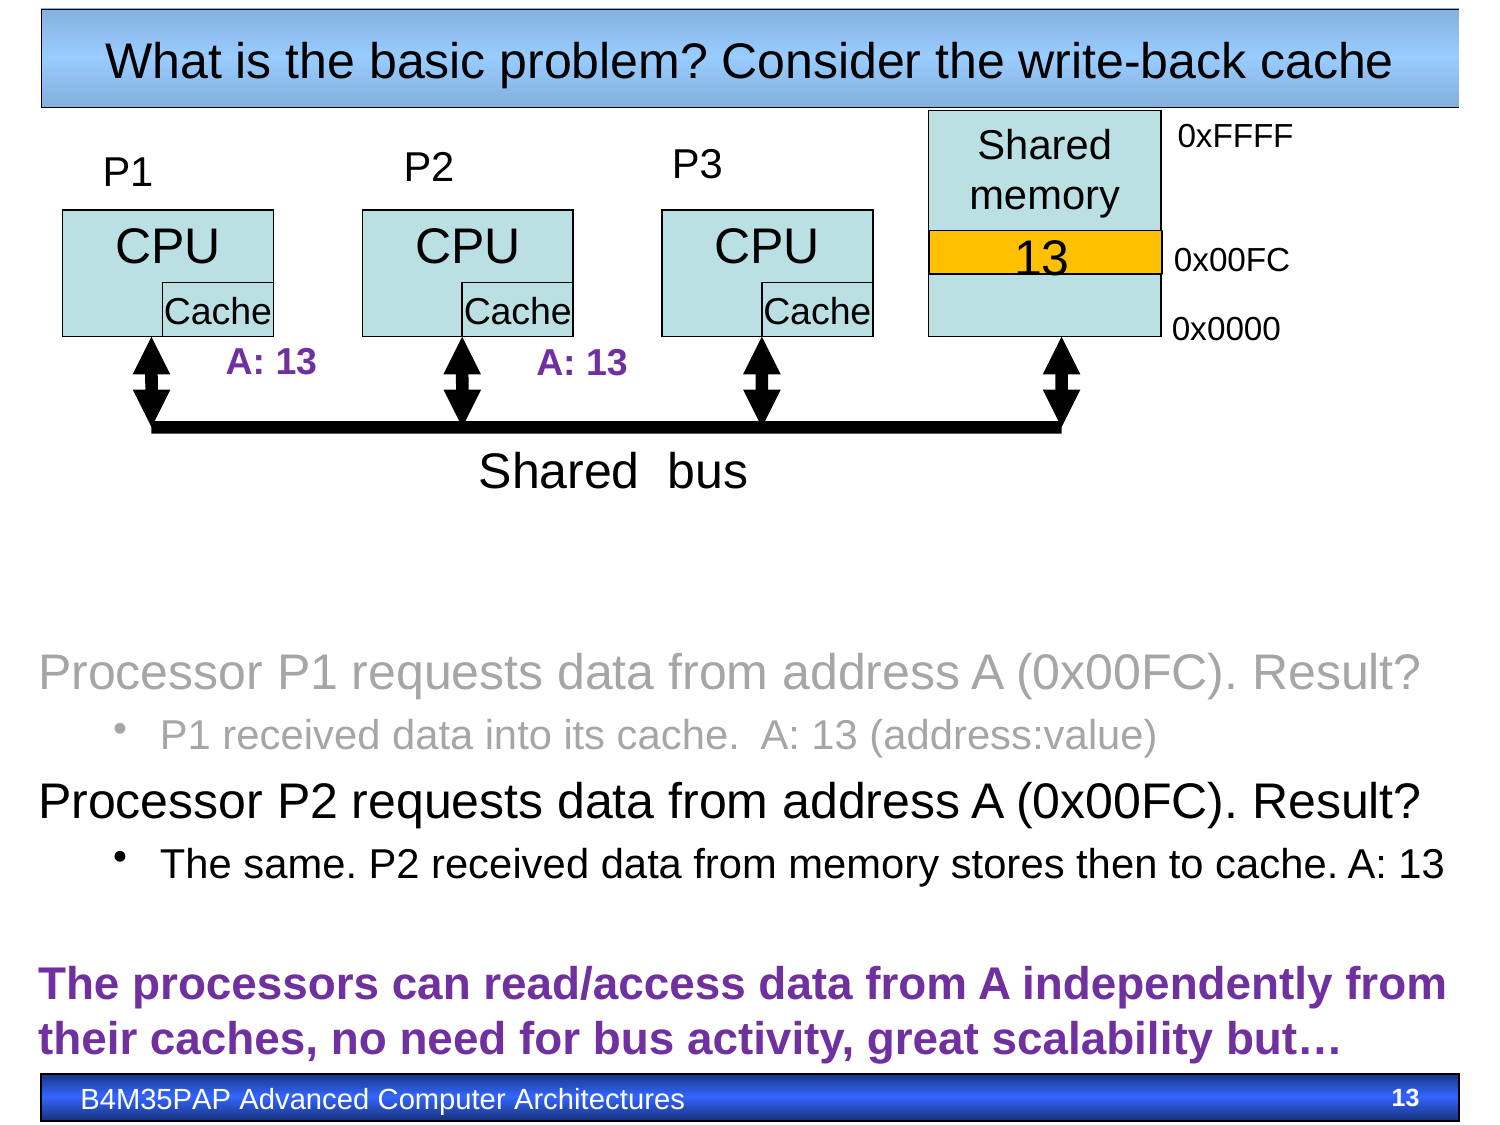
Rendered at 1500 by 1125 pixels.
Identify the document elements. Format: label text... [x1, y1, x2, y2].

text_box Cache [761, 282, 873, 337]
text_box P2 [388, 132, 470, 198]
text_box [928, 230, 985, 274]
text_box A: 13 [510, 330, 643, 391]
text_box A: 13 [200, 329, 332, 390]
text_box Shared memory [928, 110, 1162, 230]
text_box Shared bus [464, 431, 764, 507]
text_box CPU [662, 210, 873, 337]
text_box 0x00FC [1149, 230, 1306, 286]
text_box Cache [462, 282, 574, 337]
text_box Processor P1 requests data from address A (0x00FC). Result? P1 received data into its cache. A: 13 (address:value) Processor P2 requests data from address A (0x00FC). Result? The same. P2 received data from memory stores then to cache. A: 13 The processors can read/access data from A independently from their caches, no need for bus activity, great scalability but… [23, 632, 1500, 1008]
text_box P3 [656, 129, 738, 195]
text_box [1085, 230, 1149, 274]
text_box CPU [62, 210, 274, 337]
text_box 0x0000 [1147, 300, 1296, 355]
text_box P1 [86, 137, 170, 203]
text_box Shared memory [928, 274, 1162, 337]
text_box 13 [985, 217, 1085, 293]
text_box CPU [362, 210, 574, 337]
text_box 0xFFFF [1153, 108, 1309, 162]
title What is the basic problem? Consider the write-back cache [41, 8, 1459, 108]
text_box Cache [162, 282, 274, 337]
